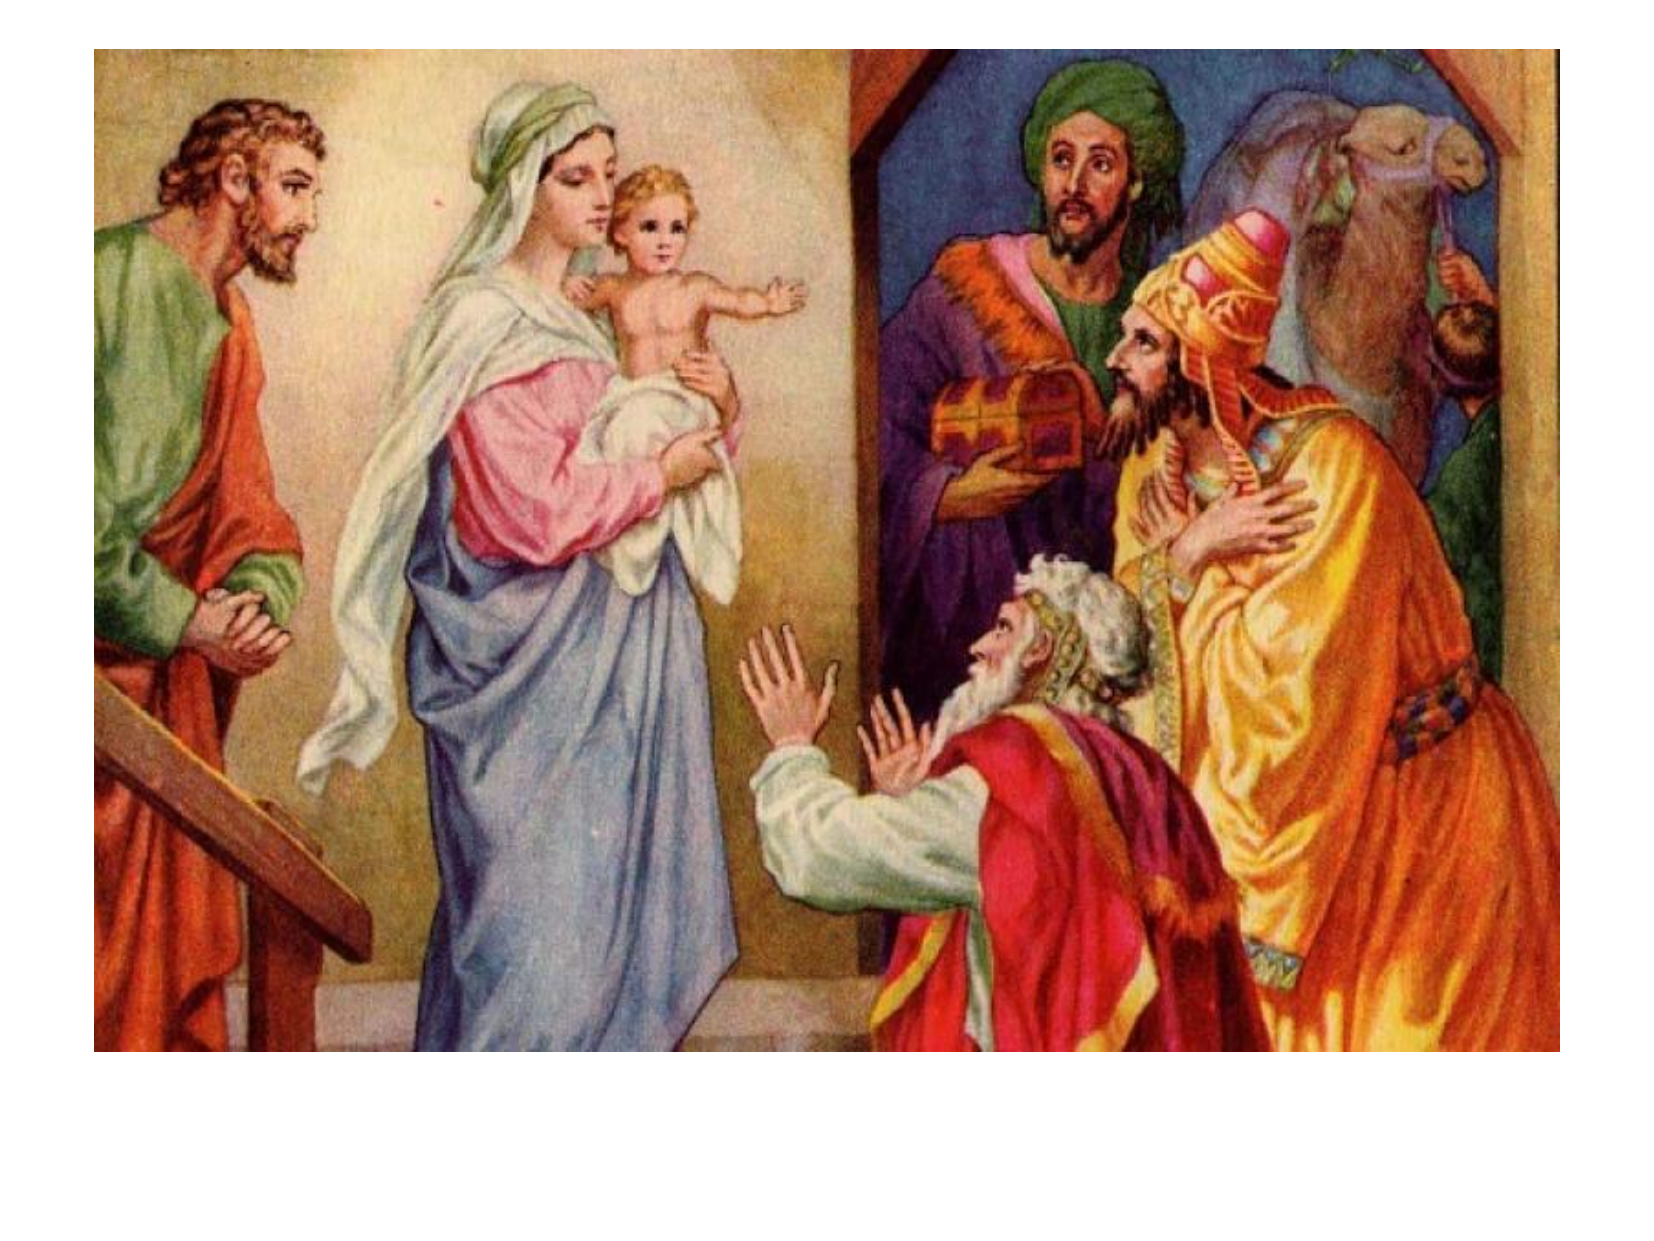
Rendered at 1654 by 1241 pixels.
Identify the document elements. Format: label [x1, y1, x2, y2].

picture [94, 49, 1560, 1052]
